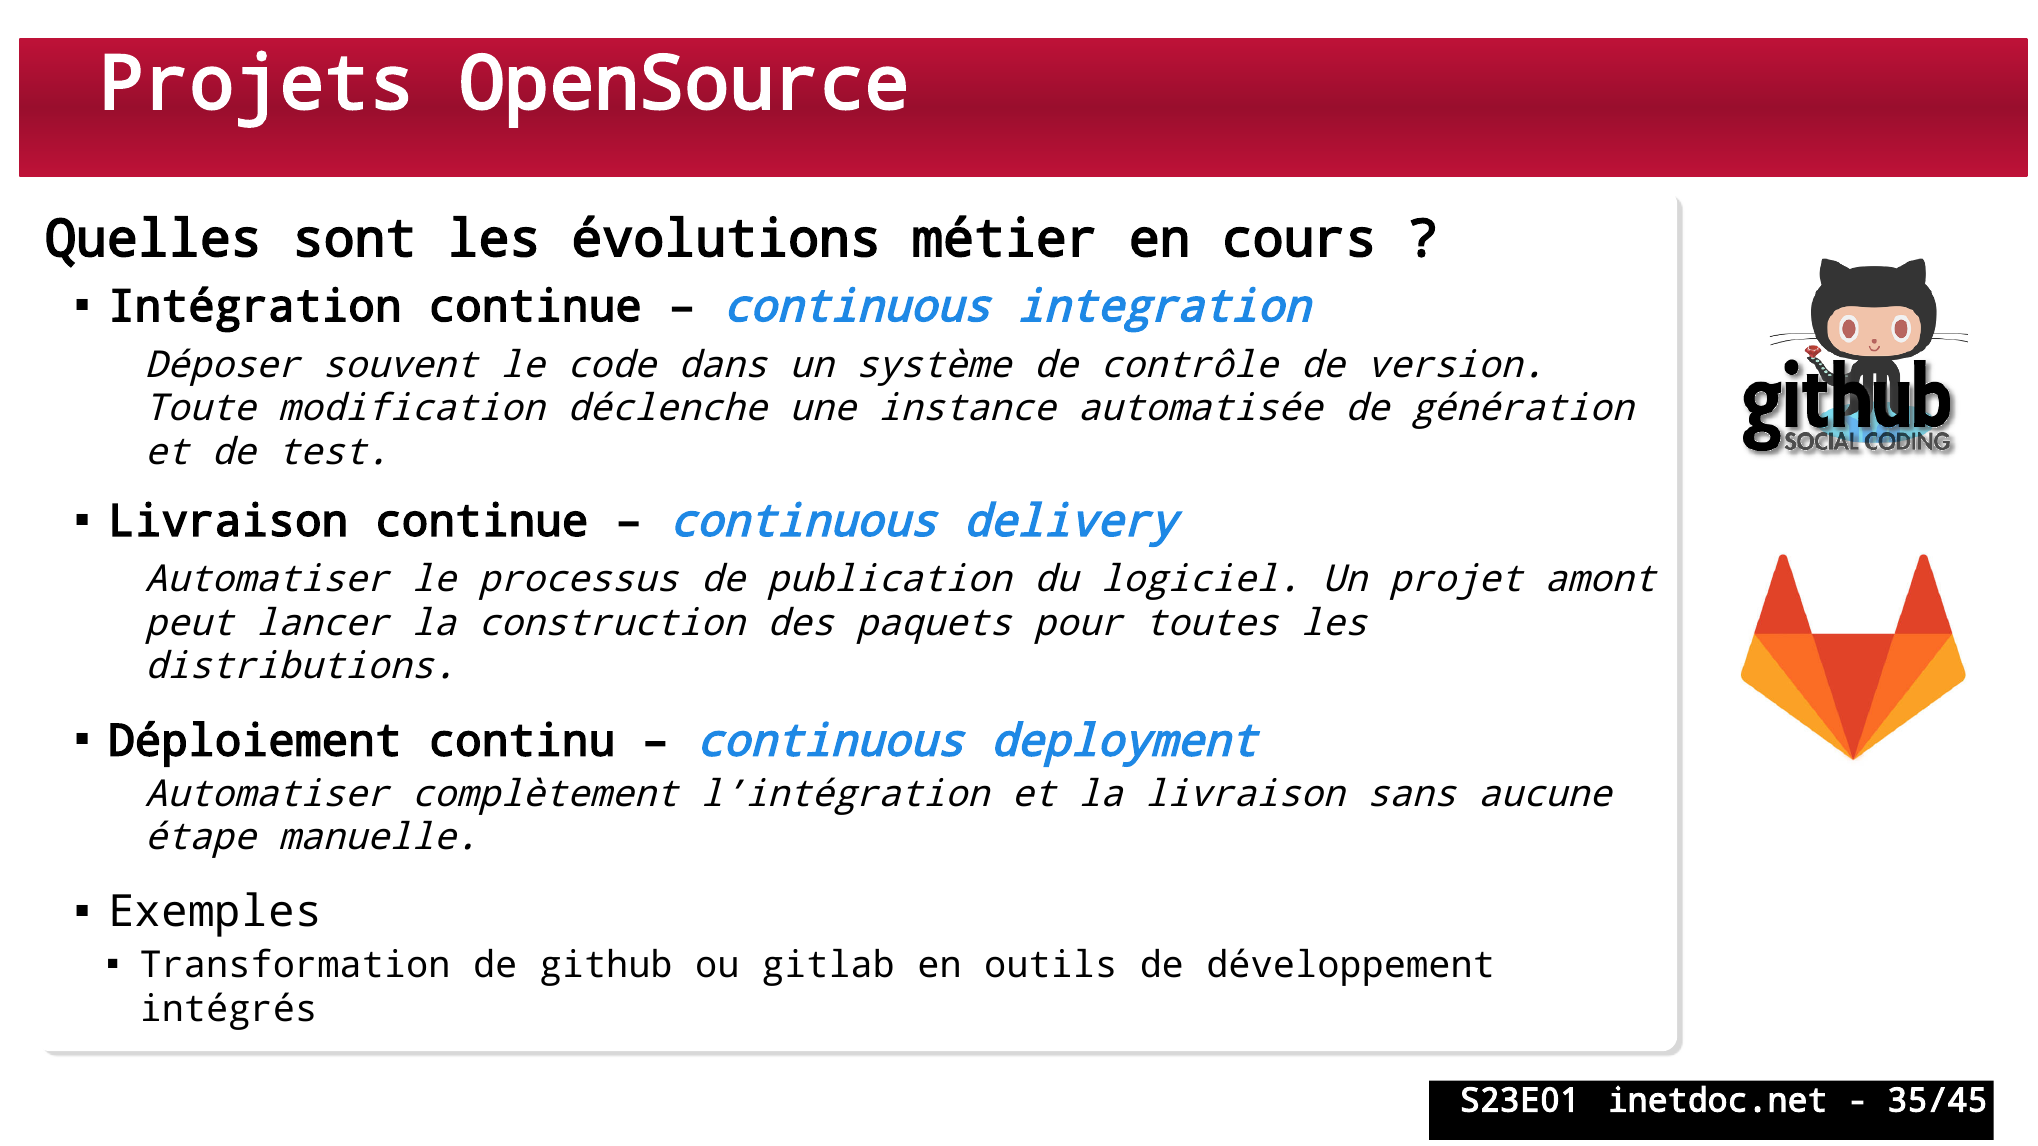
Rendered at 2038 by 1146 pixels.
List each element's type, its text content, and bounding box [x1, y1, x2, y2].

text_box Quelles sont les évolutions métier en cours ? Intégration continue – continuous integration Déposer souvent le code dans un système de contrôle de version. Toute modification déclenche une instance automatisée de génération et de test. Livraison continue – continuous delivery Automatiser le processus de publication du logiciel. Un projet amont peut lancer la construction des paquets pour toutes les distributions. Déploiement continu – continuous deployment Automatiser complètement l’intégration et la livraison sans aucune étape manuelle. Exemples Transformation de github ou gitlab en outils de développement intégrés [35, 188, 1678, 1052]
text_box Projets OpenSource [19, 38, 2028, 177]
text_box S23E01 inetdoc.net - <numéro>/45 [1429, 1080, 1994, 1140]
picture [1736, 543, 1973, 769]
picture [1736, 224, 1968, 461]
